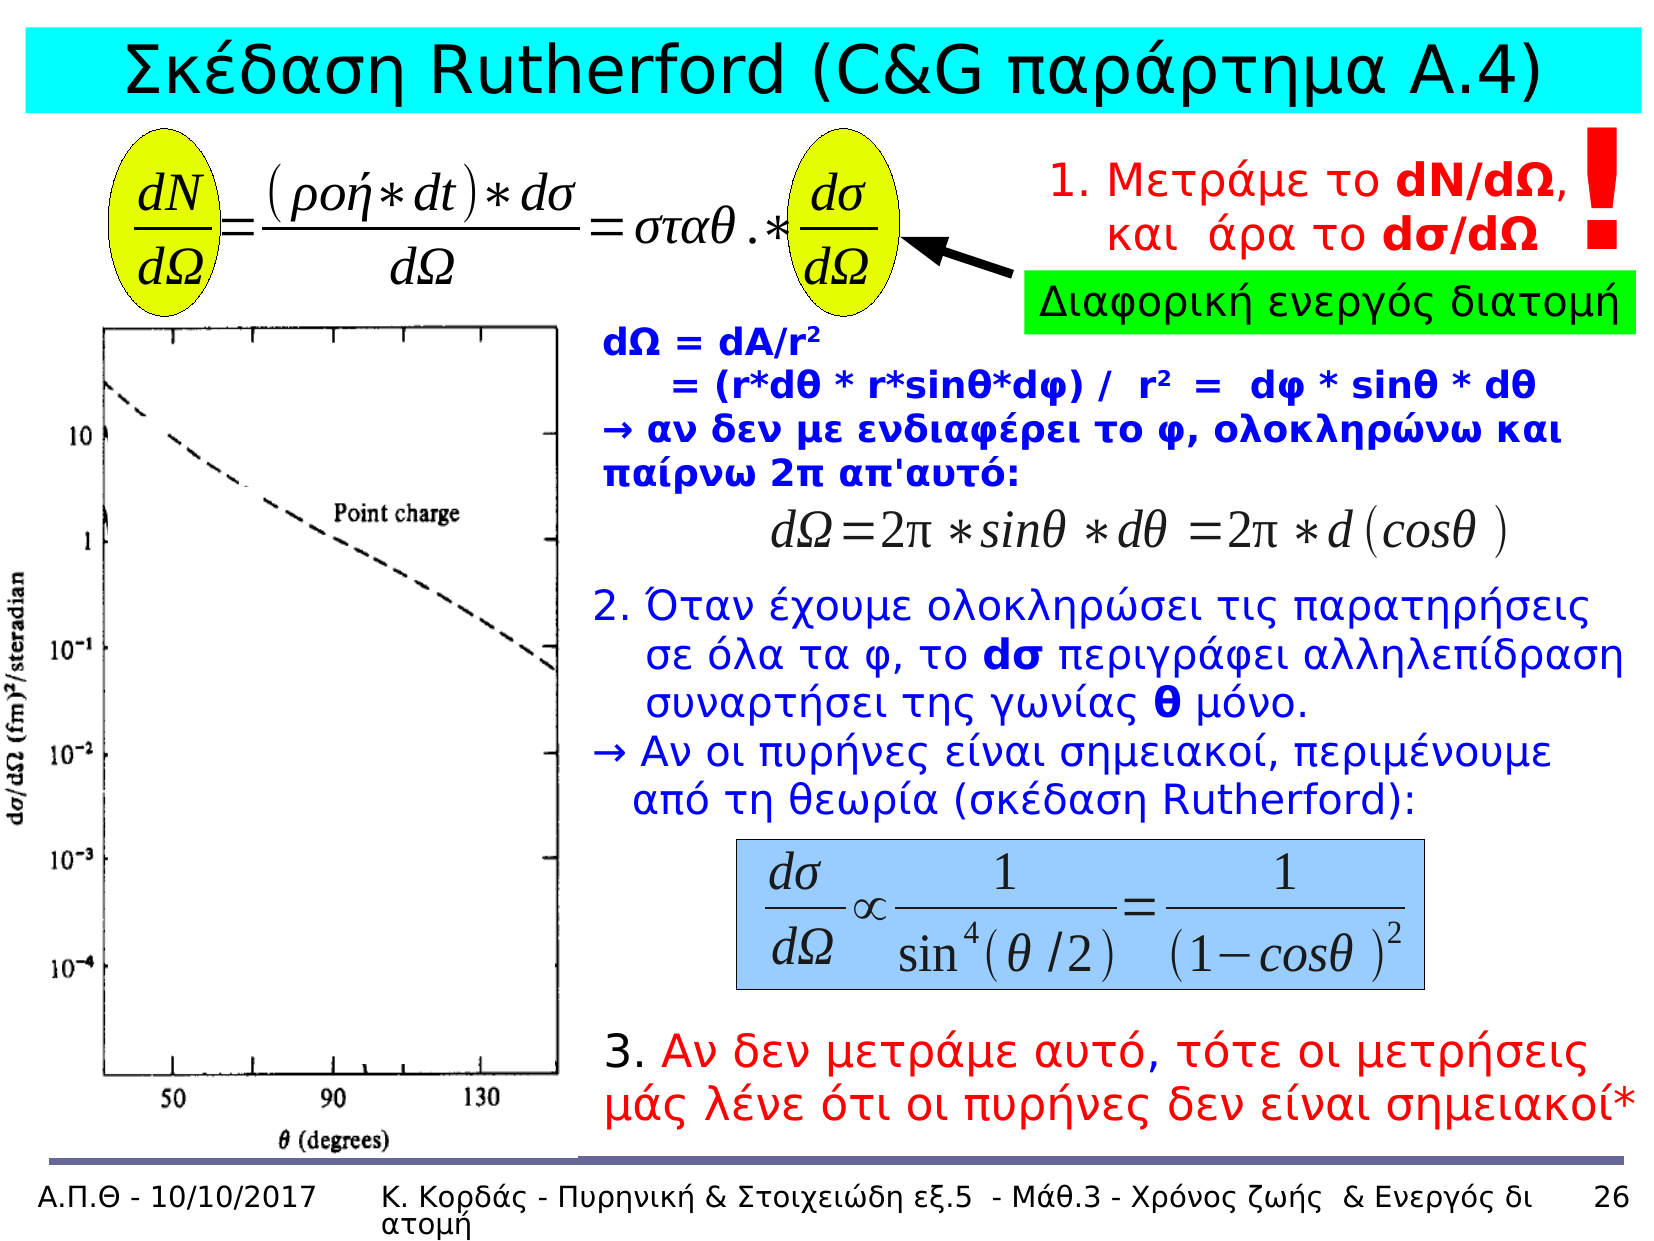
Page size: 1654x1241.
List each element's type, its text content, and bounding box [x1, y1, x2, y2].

text_box [108, 174, 116, 271]
text_box [107, 416, 555, 1068]
chart [753, 506, 1528, 563]
text_box 2. Όταν έχουμε ολοκληρώσει τις παρατηρήσεις σε όλα τα φ, το dσ περιγράφει αλληλεπίδραση συναρτήσει της γωνίας θ μόνο. → Αν οι πυρήνες είναι σημειακοί, περιμένουμε από τη θεωρία (σκέδαση Rutherford): [577, 574, 1654, 835]
title Σκέδαση Rutherford (C&G παράρτημα Α.4) [25, 27, 1642, 114]
text_box dΩ = dA/r2 = (r*dθ * r*sinθ*dφ) / r2 = dφ * sinθ * dθ → αν δεν με ενδιαφέρει το φ, ολοκληρώνω και παίρνω 2π απ'αυτό: [587, 313, 1654, 506]
text_box ! [1549, 87, 1625, 297]
chart [748, 838, 1422, 986]
text_box [736, 839, 1425, 990]
text_box [122, 128, 206, 159]
text_box Διαφορική ενεργός διατομή [1024, 270, 1636, 335]
text_box 3. Αν δεν μετράμε αυτό, τότε οι μετρήσεις μάς λένε ότι οι πυρήνες δεν είναι σημειακοί* [588, 1017, 1652, 1140]
text_box [131, 299, 197, 317]
text_box [810, 299, 876, 313]
chart [116, 159, 894, 299]
text_box [894, 181, 900, 264]
text_box 1. Μετράμε το dN/dΩ, και άρα το dσ/dΩ [1033, 147, 1549, 269]
picture [0, 321, 578, 1158]
text_box [801, 128, 885, 159]
